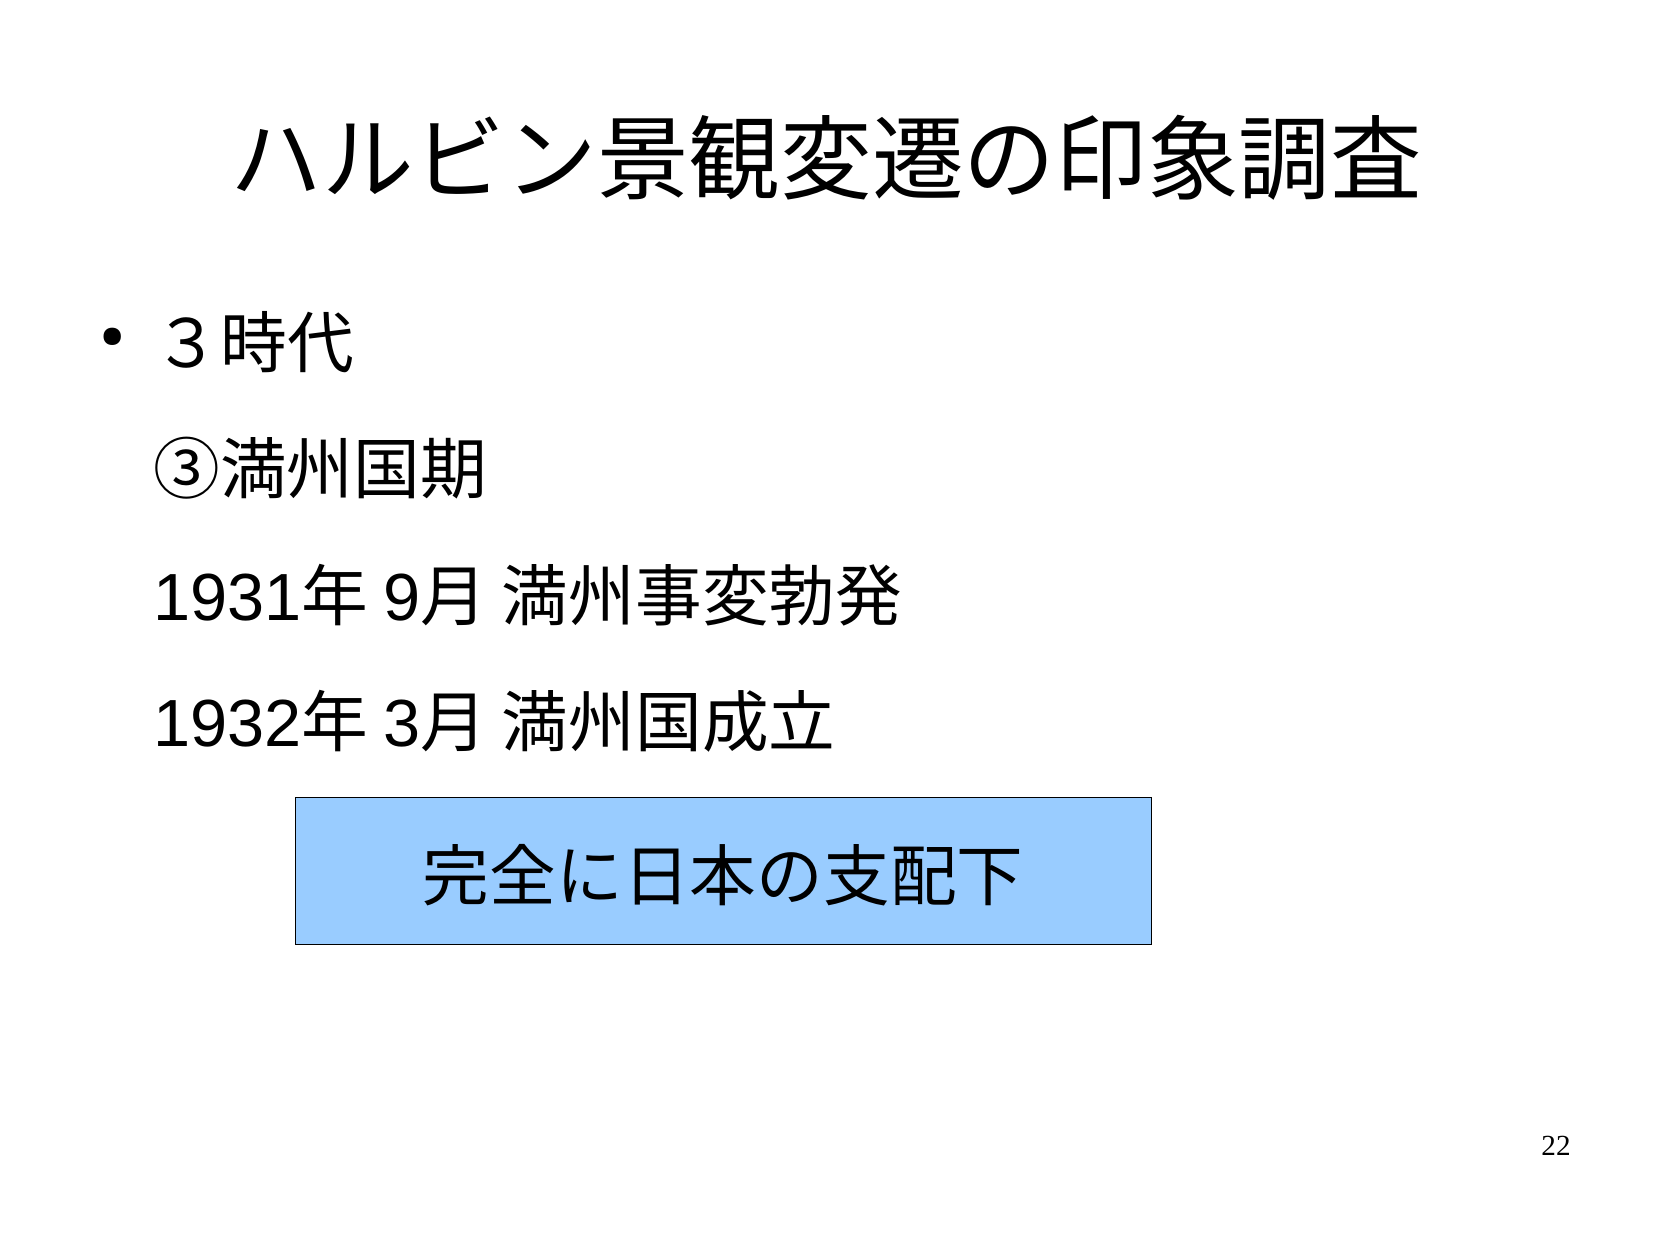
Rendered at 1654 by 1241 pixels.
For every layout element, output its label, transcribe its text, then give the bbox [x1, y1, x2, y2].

list ３時代 ③満州国期 1931年 9月 満州事変勃発 1932年 3月 満州国成立 [82, 290, 1571, 1241]
text_box 完全に日本の支配下 [295, 797, 1152, 945]
title ハルビン景観変遷の印象調査 [82, 49, 1571, 257]
